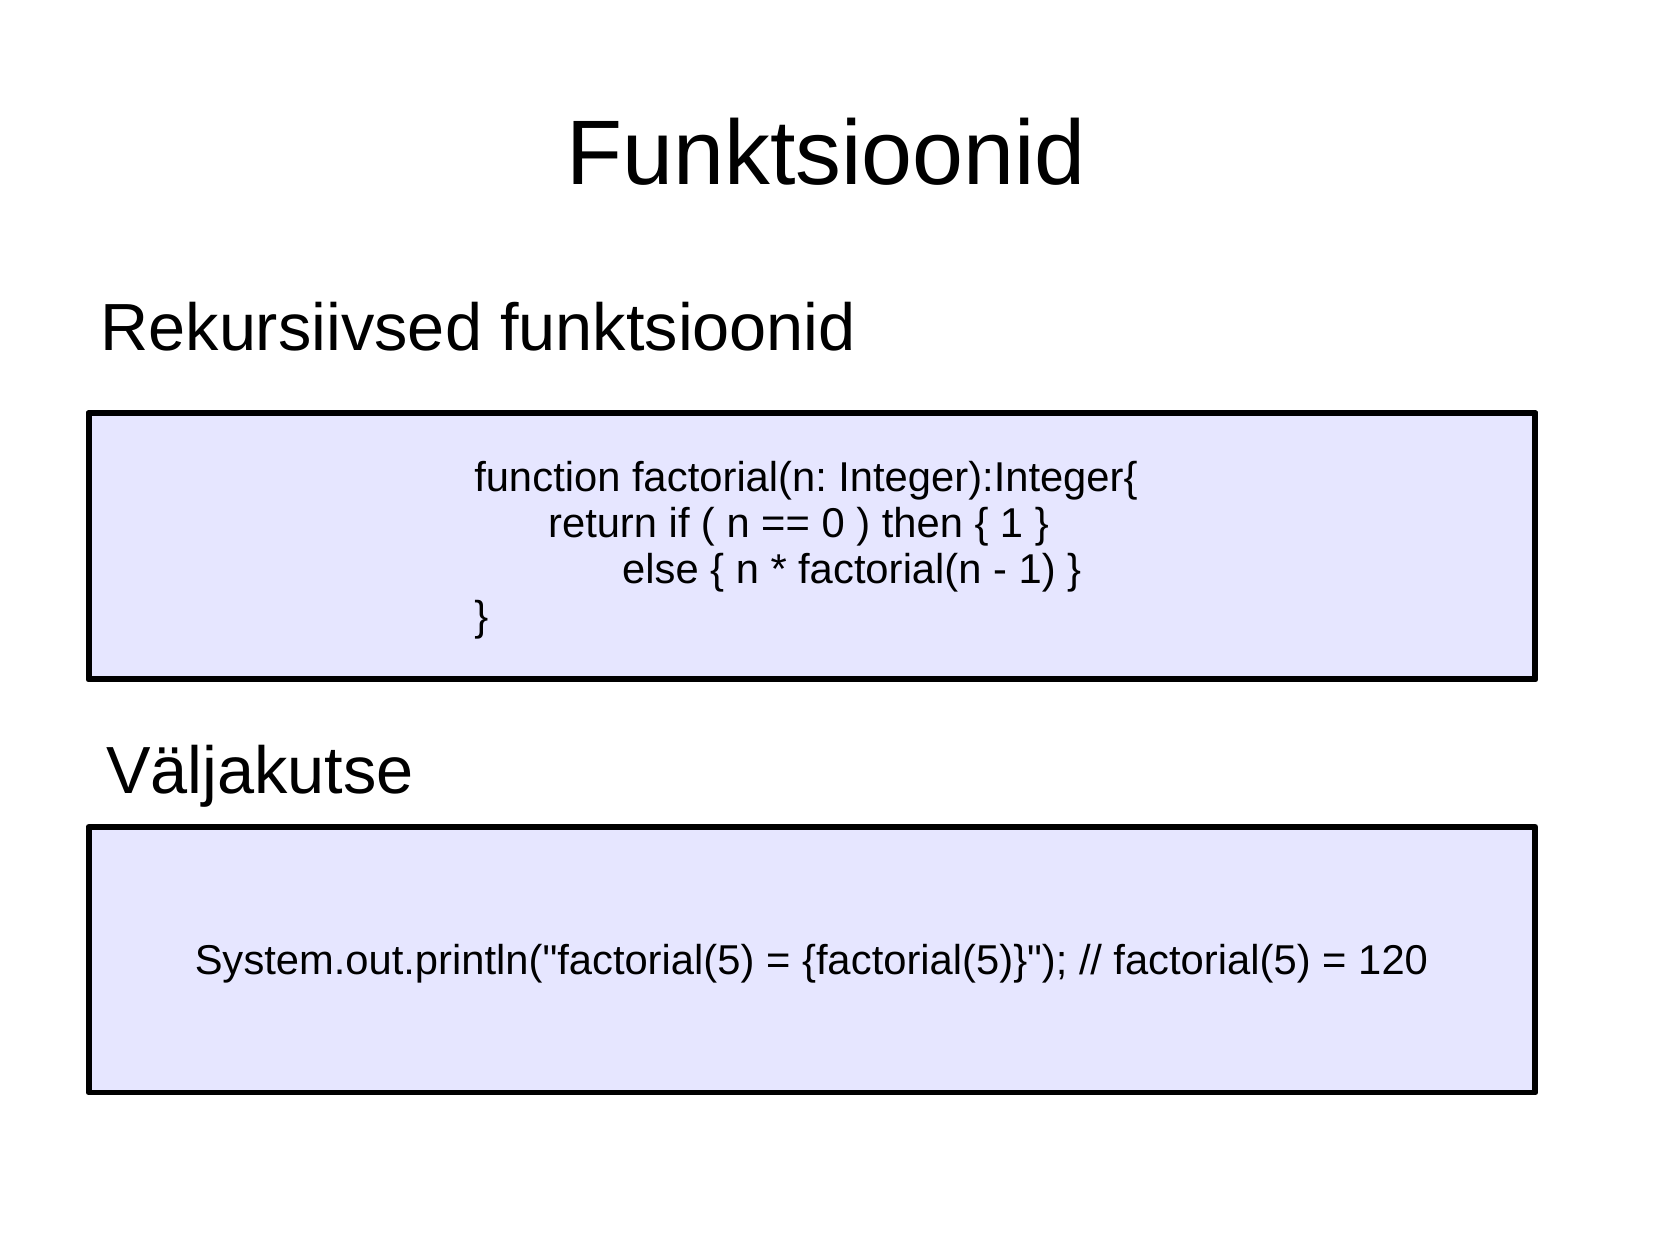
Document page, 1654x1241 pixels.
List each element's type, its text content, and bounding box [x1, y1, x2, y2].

text_box function factorial(n: Integer):Integer{ return if ( n == 0 ) then { 1 } else { n * factorial(n - 1) } } [88, 413, 1536, 680]
title Funktsioonid [82, 56, 1571, 250]
list Väljakutse [88, 733, 1577, 827]
text_box System.out.println("factorial(5) = {factorial(5)}"); // factorial(5) = 120 [88, 826, 1536, 1093]
list Rekursiivsed funktsioonid [82, 290, 1571, 384]
